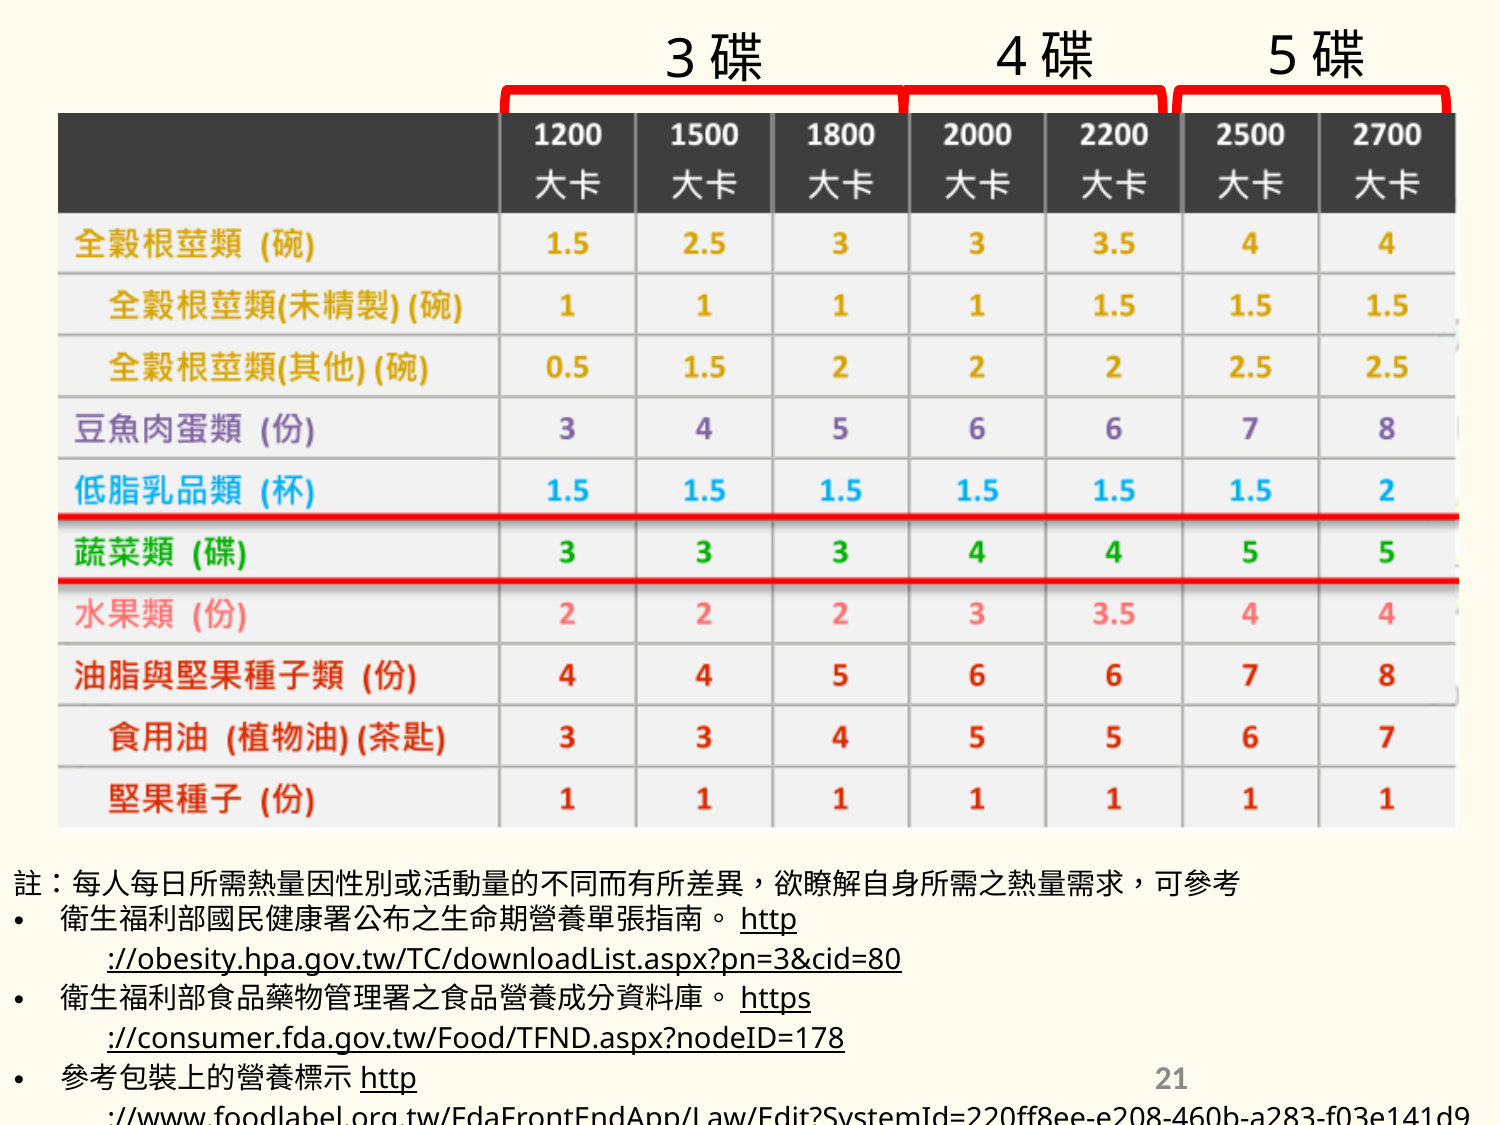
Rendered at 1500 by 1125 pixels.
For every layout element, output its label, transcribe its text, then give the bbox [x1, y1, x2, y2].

text_box 3碟 [631, 15, 798, 97]
text_box 註：每人每日所需熱量因性別或活動量的不同而有所差異，欲瞭解自身所需之熱量需求，可參考 衛生福利部國民健康署公布之生命期營養單張指南。http://obesity.hpa.gov.tw/TC/downloadList.aspx?pn=3&cid=80 衛生福利部食品藥物管理署之食品營養成分資料庫。https://consumer.fda.gov.tw/Food/TFND.aspx?nodeID=178 參考包裝上的營養標示http://www.foodlabel.org.tw/FdaFrontEndApp/Law/Edit?SystemId=220ff8ee-e208-460b-a283-f03e141d98c1&clPublishStatus=2 [0, 858, 1500, 1125]
text_box 4碟 [962, 13, 1128, 95]
text_box 5碟 [1234, 12, 1400, 94]
picture [58, 113, 1459, 831]
